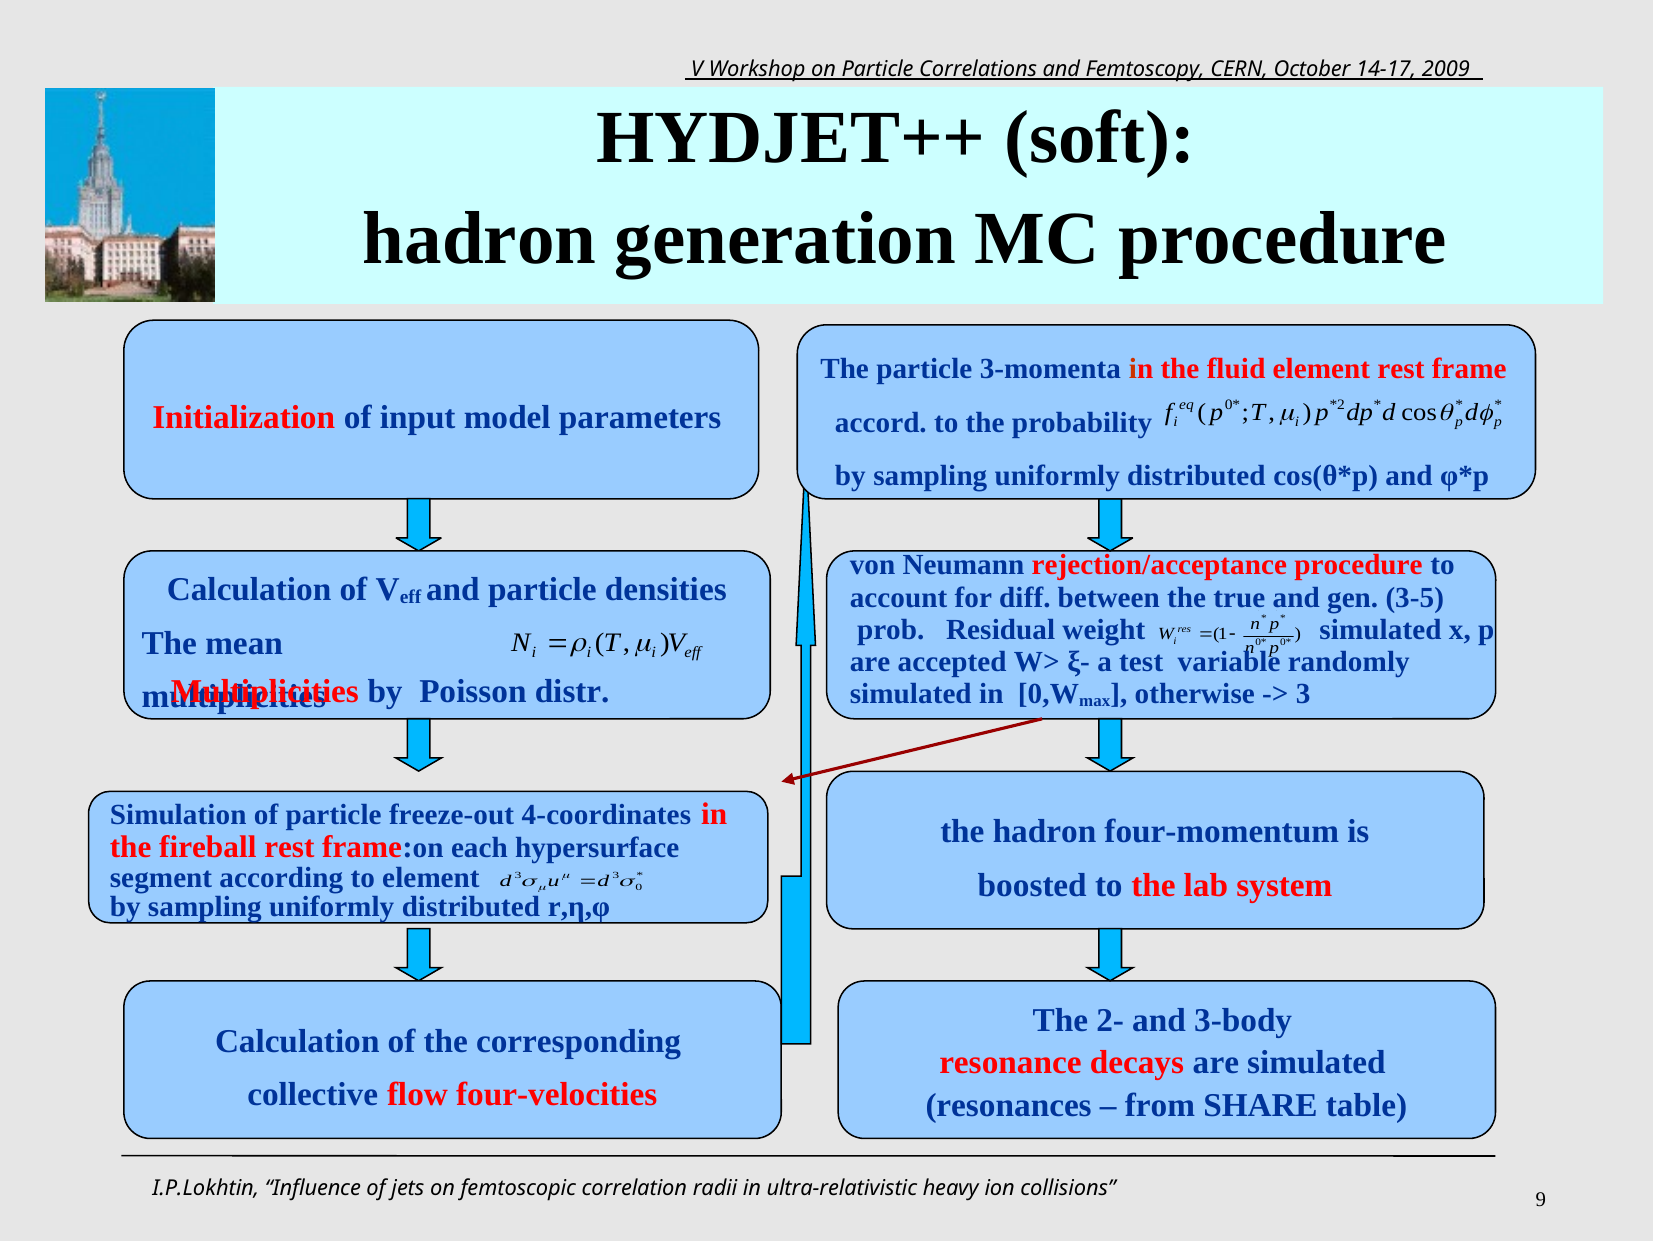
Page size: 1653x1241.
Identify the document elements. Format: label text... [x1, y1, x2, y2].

text_box Simulation of particle freeze-out 4-coordinates in the fireball rest frame:on each hypersurface segment according to element by sampling uniformly distributed r,η,φ [88, 791, 768, 923]
text_box [781, 777, 811, 1044]
text_box The particle 3-momenta in the fluid element rest frame accord. to the probability by sampling uniformly distributed cos(θ*p) and φ*p [797, 324, 1536, 499]
text_box the hadron four-momentum is boosted to the lab system [826, 771, 1484, 929]
text_box [395, 718, 442, 772]
text_box The 2- and 3-body resonance decays are simulated (resonances – from SHARE table) [838, 980, 1496, 1139]
text_box [1087, 928, 1133, 981]
text_box Calculation of Veff and particle densities [123, 550, 771, 719]
text_box [395, 928, 442, 980]
text_box Calculation of the corresponding collective flow four-velocities [123, 980, 782, 1139]
chart [496, 868, 647, 896]
title HYDJET++ (soft): hadron generation MC procedure [204, 67, 1608, 290]
picture [45, 90, 215, 302]
text_box [796, 489, 816, 775]
chart [505, 624, 710, 667]
chart [1155, 393, 1507, 435]
text_box The mean multiplicities [126, 600, 491, 724]
text_box [395, 498, 442, 550]
text_box [826, 551, 849, 719]
text_box Multiplicities by Poisson distr. [156, 648, 625, 718]
text_box von Neumann rejection/acceptance procedure to account for diff. between the true and gen. (3-5) prob. Residual weight simulated x, p are accepted W> ξ- a test variable randomly simulated in [0,Wmax], otherwise -> 3 [849, 548, 1546, 816]
text_box Initialization of input model parameters [123, 320, 759, 499]
text_box [1087, 499, 1133, 548]
